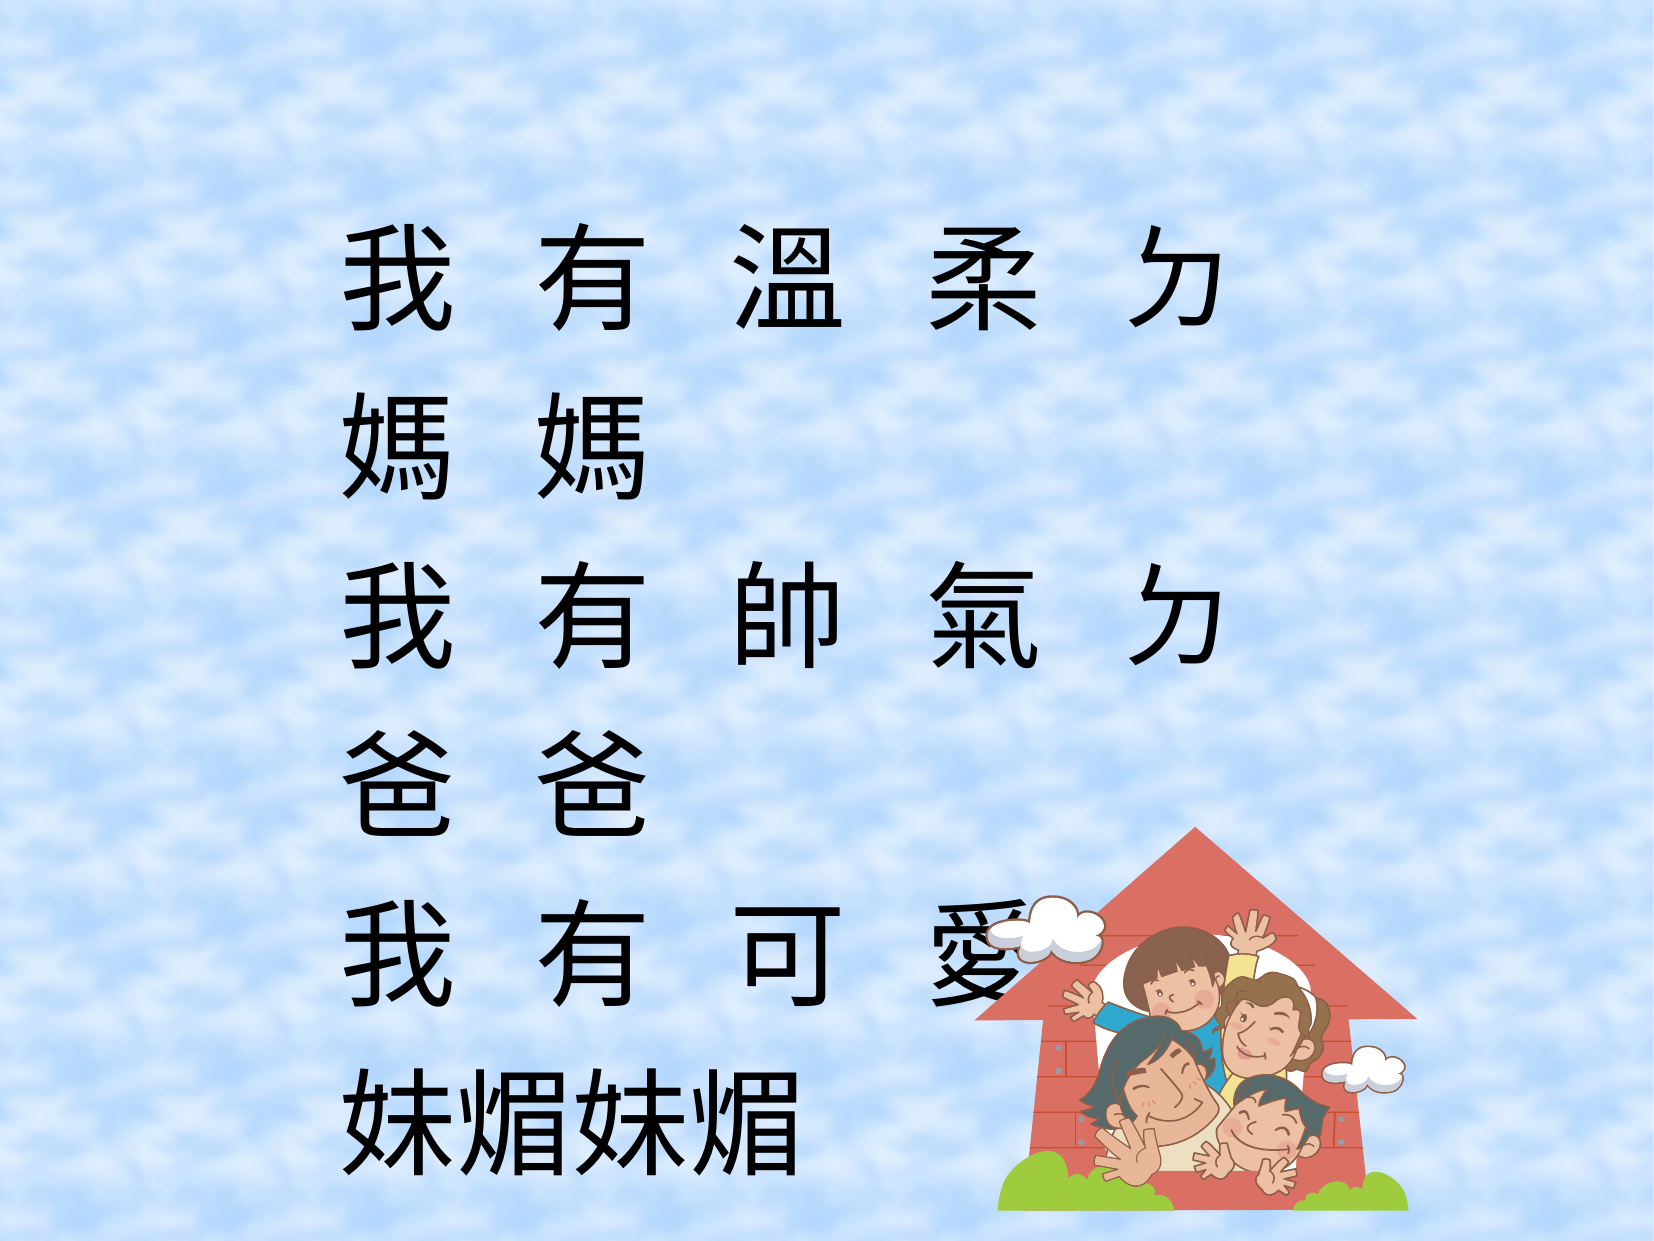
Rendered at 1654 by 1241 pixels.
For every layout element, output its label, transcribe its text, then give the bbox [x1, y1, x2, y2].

picture [0, 0, 1654, 1241]
text_box 我 有 溫 柔 ㄉ 媽 媽 我 有 帥 氣 ㄉ 爸 爸 我 有 可 愛 ㄉ 妹煝妹煝 [324, 178, 1447, 1241]
picture [974, 826, 1418, 1211]
